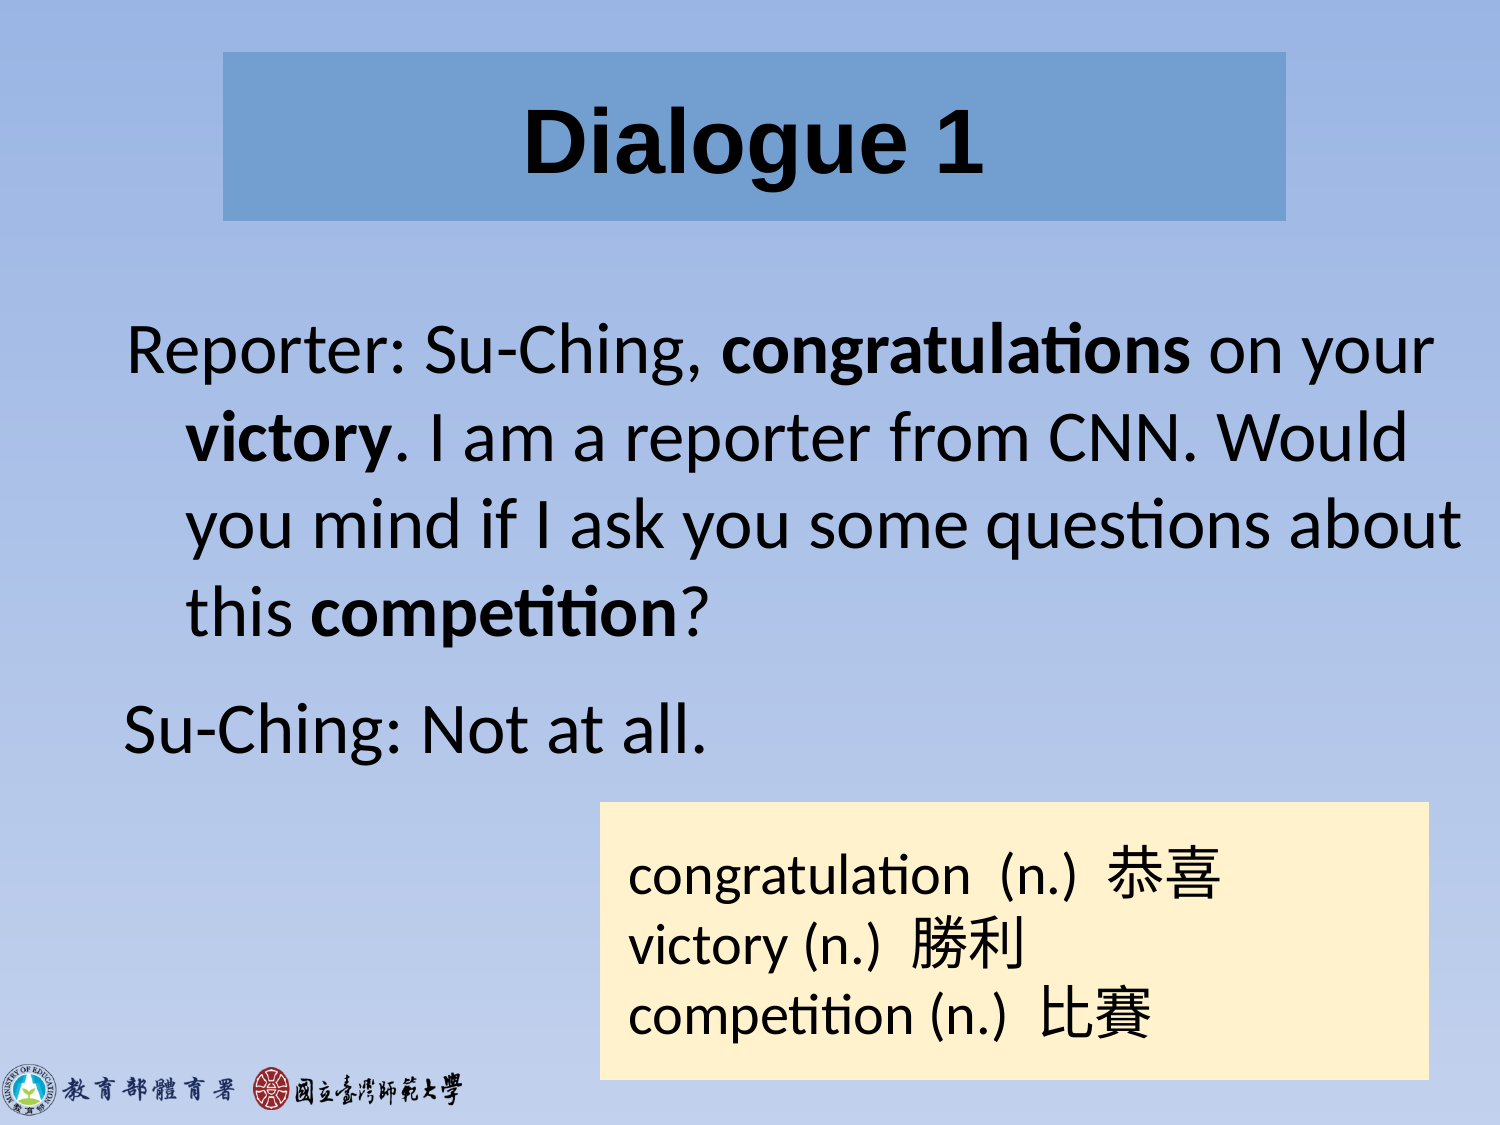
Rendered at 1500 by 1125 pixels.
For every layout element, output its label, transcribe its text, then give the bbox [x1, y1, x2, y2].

list Reporter: Su-Ching, congratulations on your victory. I am a reporter from CNN. Would you mind if I ask you some questions about this competition? Su-Ching: Not at all. [52, 293, 1480, 1050]
title Dialogue 1 [79, 42, 1430, 231]
text_box congratulation (n.) 恭喜 victory (n.) 勝利 competition (n.) 比賽 [600, 802, 1429, 1080]
